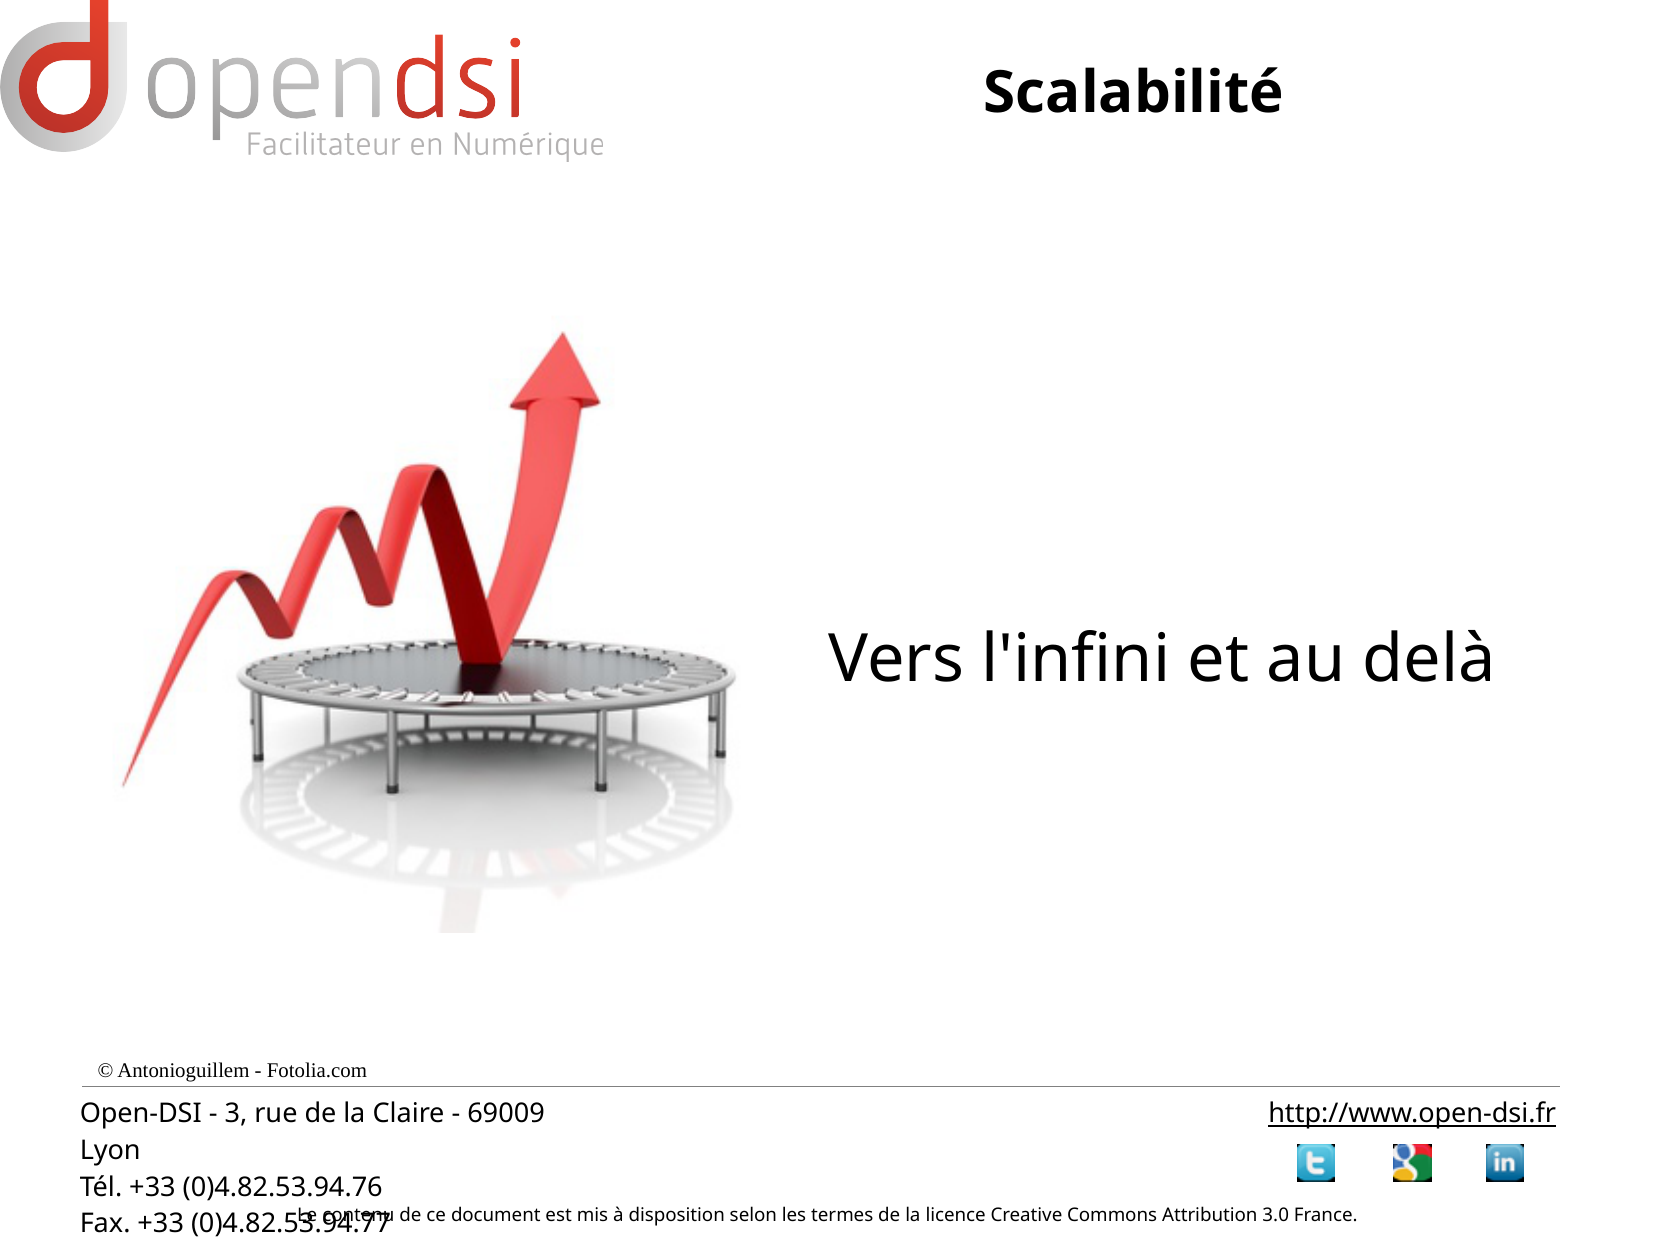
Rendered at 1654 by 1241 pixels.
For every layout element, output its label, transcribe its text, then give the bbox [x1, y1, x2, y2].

picture [0, 0, 603, 162]
picture [1486, 1177, 1524, 1182]
picture [1297, 1144, 1335, 1182]
list Vers l'infini et au delà [828, 249, 1539, 969]
picture [1486, 1144, 1524, 1173]
title Scalabilité [614, 13, 1654, 166]
text_box © Antonioguillem - Fotolia.com [82, 1051, 390, 1089]
picture [82, 285, 793, 933]
picture [1393, 1144, 1432, 1182]
